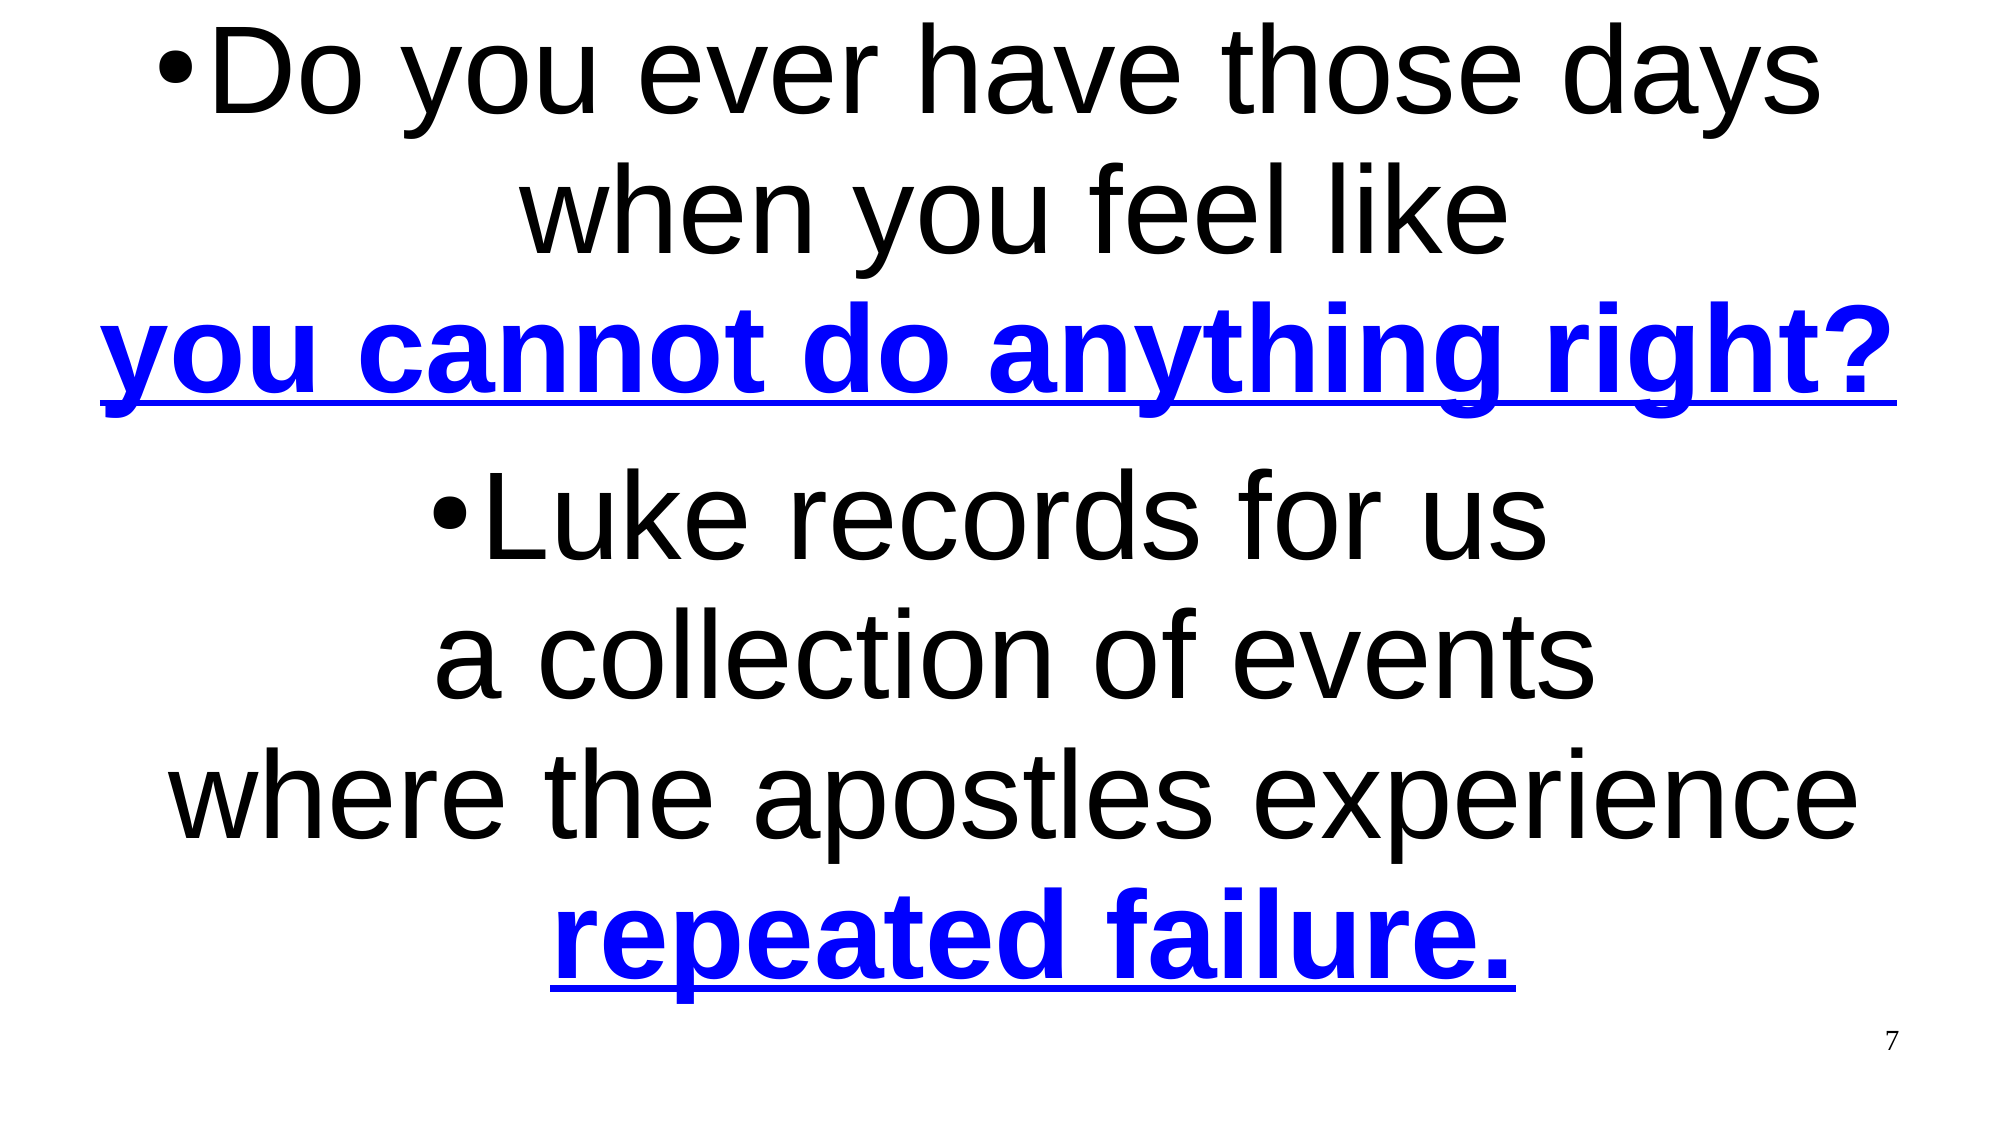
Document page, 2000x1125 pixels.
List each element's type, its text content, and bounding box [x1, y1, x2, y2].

list Do you ever have those days when you feel like you cannot do anything right? Luke records for us a collection of events where the apostles experience repeated failure. [0, 0, 1996, 1123]
